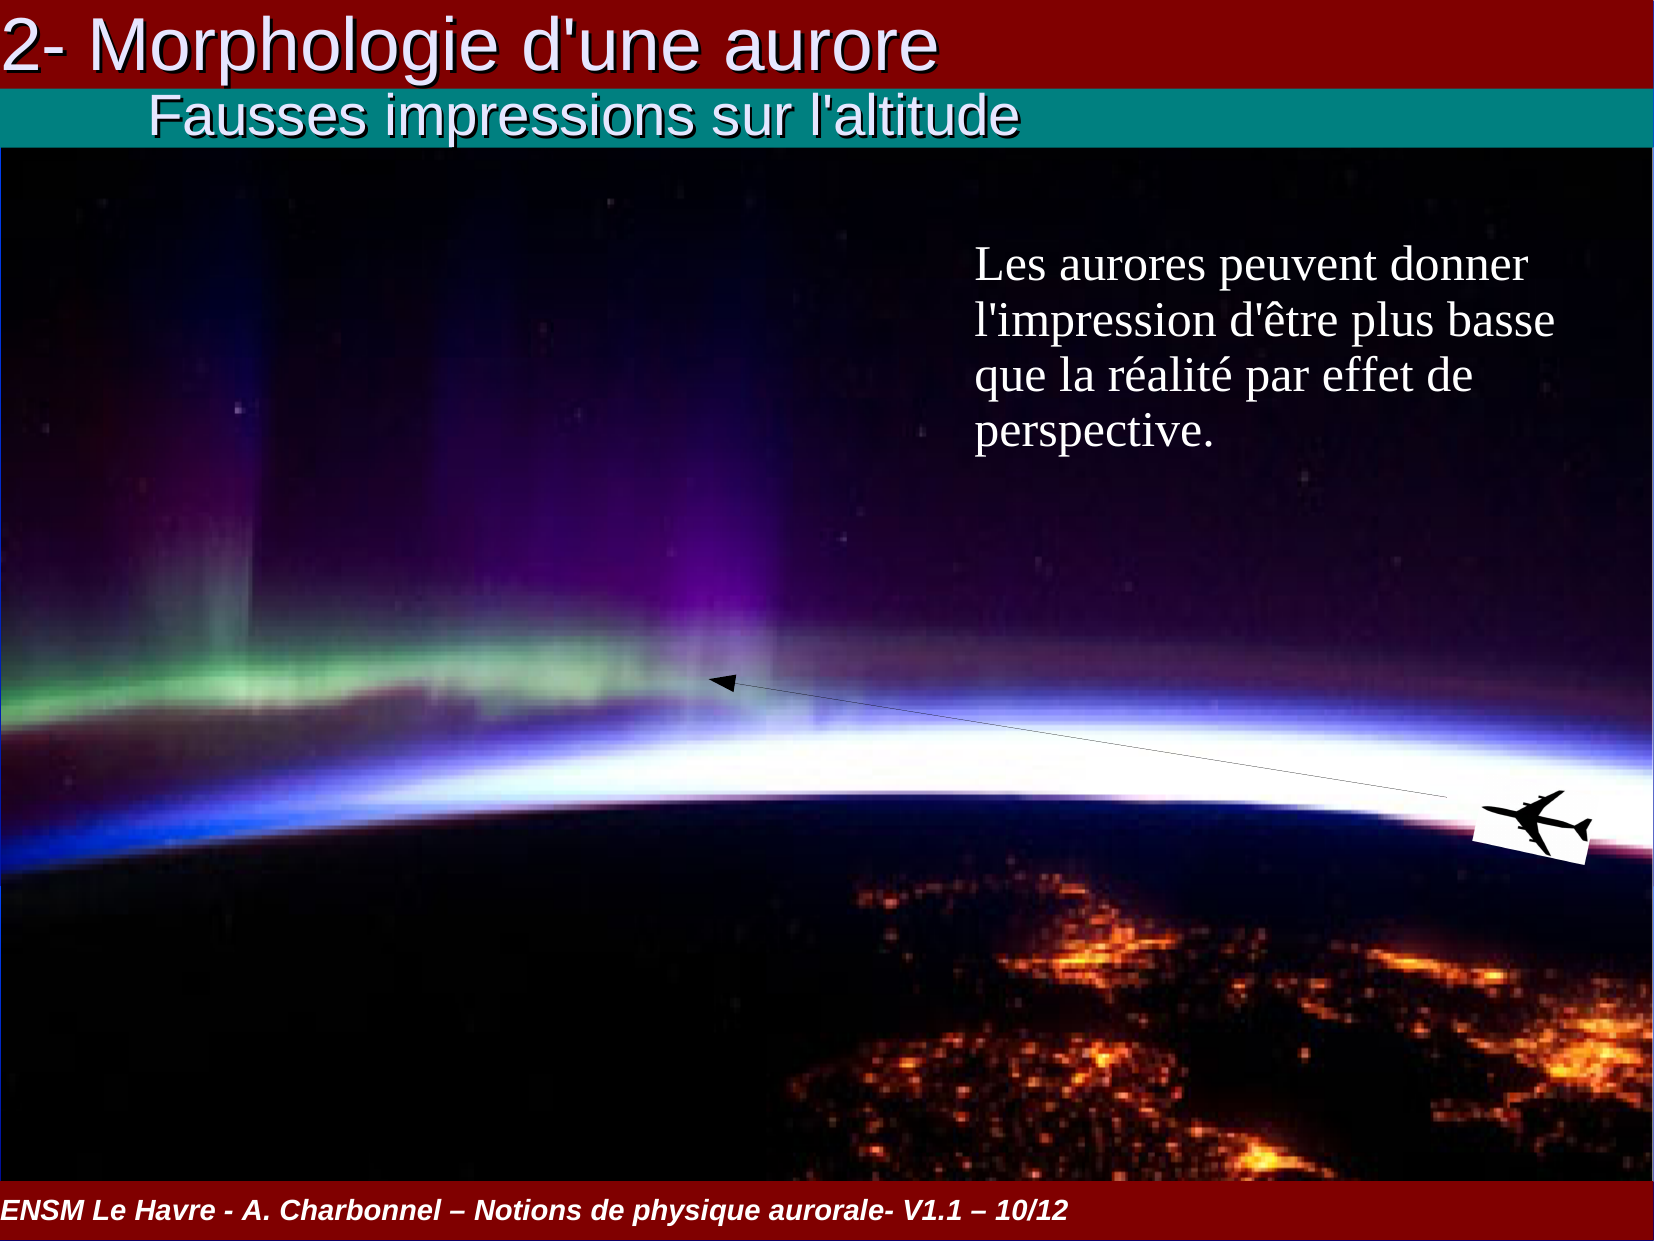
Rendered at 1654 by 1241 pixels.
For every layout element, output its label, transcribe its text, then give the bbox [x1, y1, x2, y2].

text_box Les aurores peuvent donner l'impression d'être plus basse que la réalité par effet de perspective. [974, 236, 1565, 462]
picture [1, 148, 1654, 1181]
title Fausses impressions sur l'altitude [0, 89, 1654, 148]
text_box ENSM Le Havre - A. Charbonnel – Notions de physique aurorale- V1.1 – 10/12 [0, 1181, 1654, 1241]
title 2- Morphologie d'une aurore [0, 0, 1654, 89]
